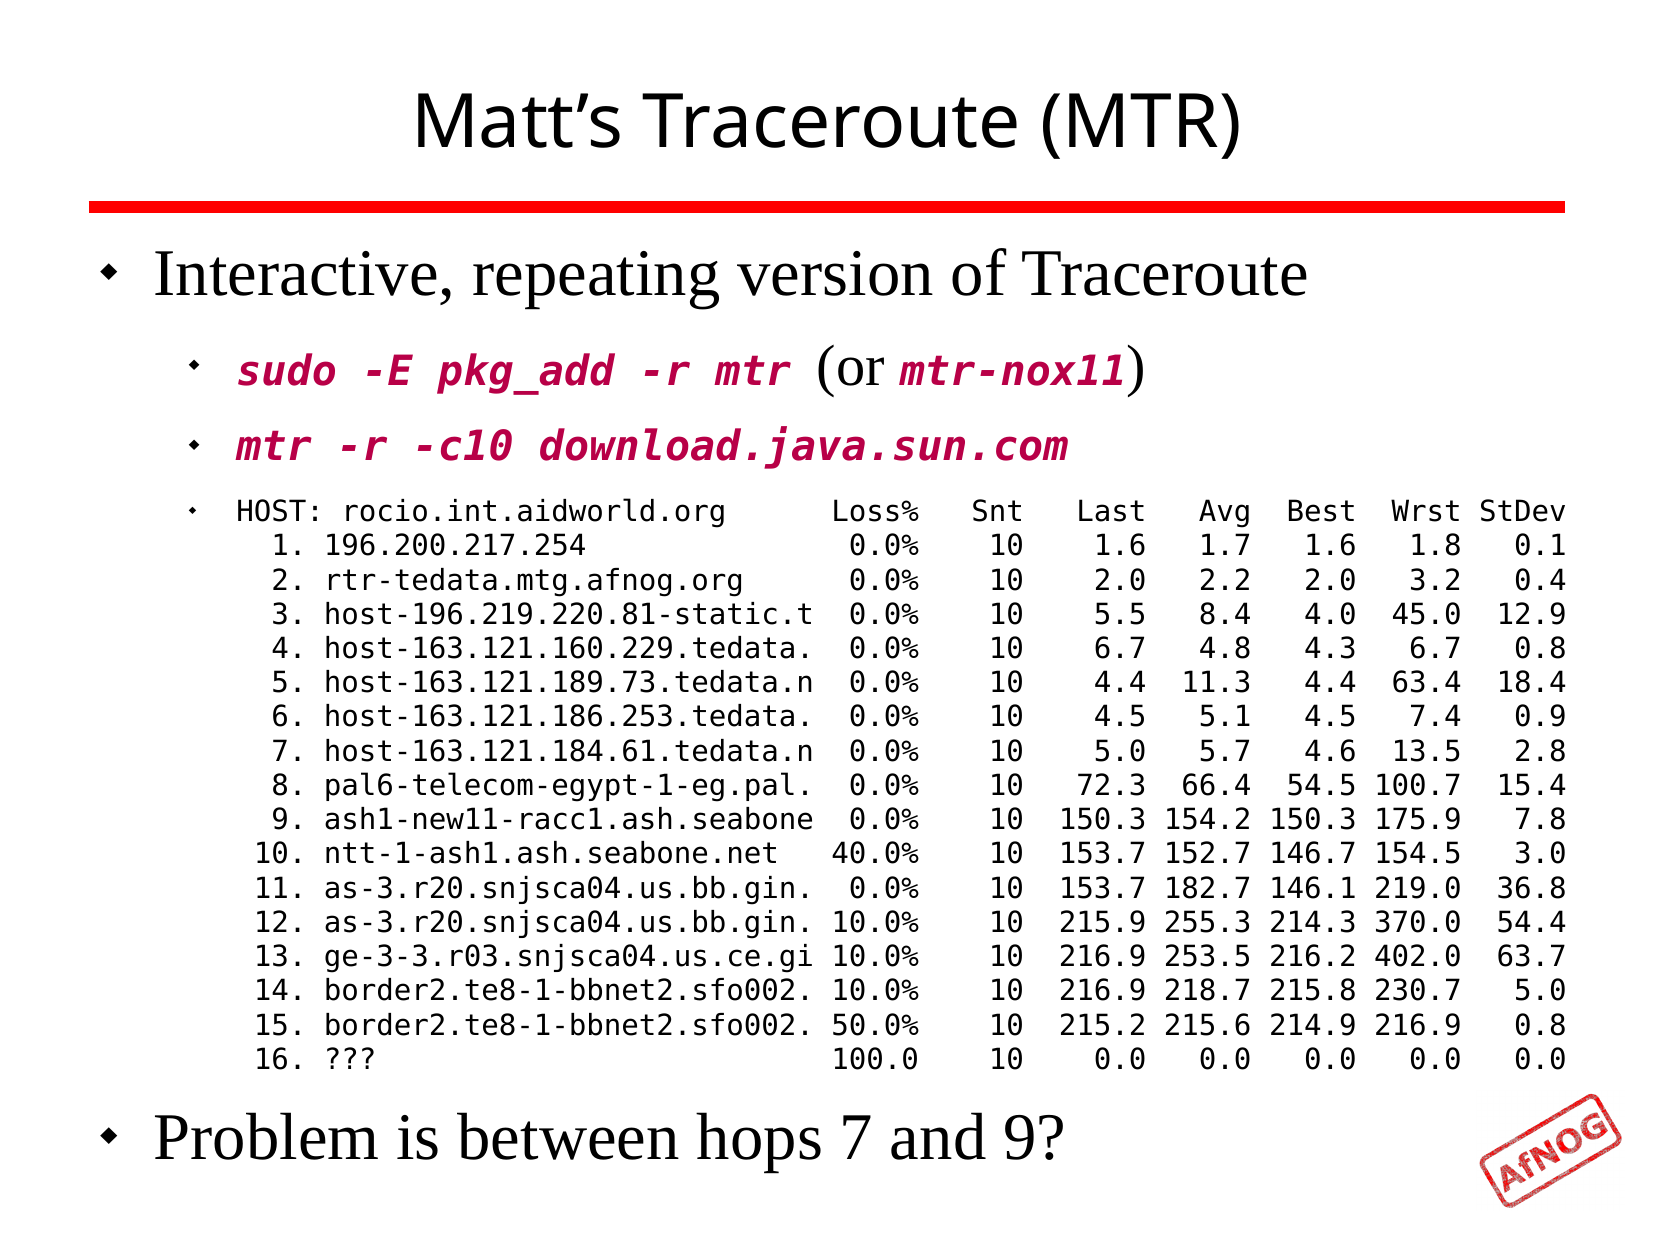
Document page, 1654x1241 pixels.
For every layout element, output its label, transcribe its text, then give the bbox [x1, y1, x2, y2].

title Matt’s Traceroute (MTR) [82, 29, 1571, 207]
picture [1476, 1090, 1625, 1211]
list Interactive, repeating version of Traceroute sudo -E pkg_add -r mtr (or mtr-nox11) mtr -r -c10 download.java.sun.com HOST: rocio.int.aidworld.org Loss% Snt Last Avg Best Wrst StDev 1. 196.200.217.254 0.0% 10 1.6 1.7 1.6 1.8 0.1 2. rtr-tedata.mtg.afnog.org 0.0% 10 2.0 2.2 2.0 3.2 0.4 3. host-196.219.220.81-static.t 0.0% 10 5.5 8.4 4.0 45.0 12.9 4. host-163.121.160.229.tedata. 0.0% 10 6.7 4.8 4.3 6.7 0.8 5. host-163.121.189.73.tedata.n 0.0% 10 4.4 11.3 4.4 63.4 18.4 6. host-163.121.186.253.tedata. 0.0% 10 4.5 5.1 4.5 7.4 0.9 7. host-163.121.184.61.tedata.n 0.0% 10 5.0 5.7 4.6 13.5 2.8 8. pal6-telecom-egypt-1-eg.pal. 0.0% 10 72.3 66.4 54.5 100.7 15.4 9. ash1-new11-racc1.ash.seabone 0.0% 10 150.3 154.2 150.3 175.9 7.8 10. ntt-1-ash1.ash.seabone.net 40.0% 10 153.7 152.7 146.7 154.5 3.0 11. as-3.r20.snjsca04.us.bb.gin. 0.0% 10 153.7 182.7 146.1 219.0 36.8 12. as-3.r20.snjsca04.us.bb.gin. 10.0% 10 215.9 255.3 214.3 370.0 54.4 13. ge-3-3.r03.snjsca04.us.ce.gi 10.0% 10 216.9 253.5 216.2 402.0 63.7 14. border2.te8-1-bbnet2.sfo002. 10.0% 10 216.9 218.7 215.8 230.7 5.0 15. border2.te8-1-bbnet2.sfo002. 50.0% 10 215.2 215.6 214.9 216.9 0.8 16. ??? 100.0 10 0.0 0.0 0.0 0.0 0.0 Problem is between hops 7 and 9? [82, 236, 1571, 1175]
